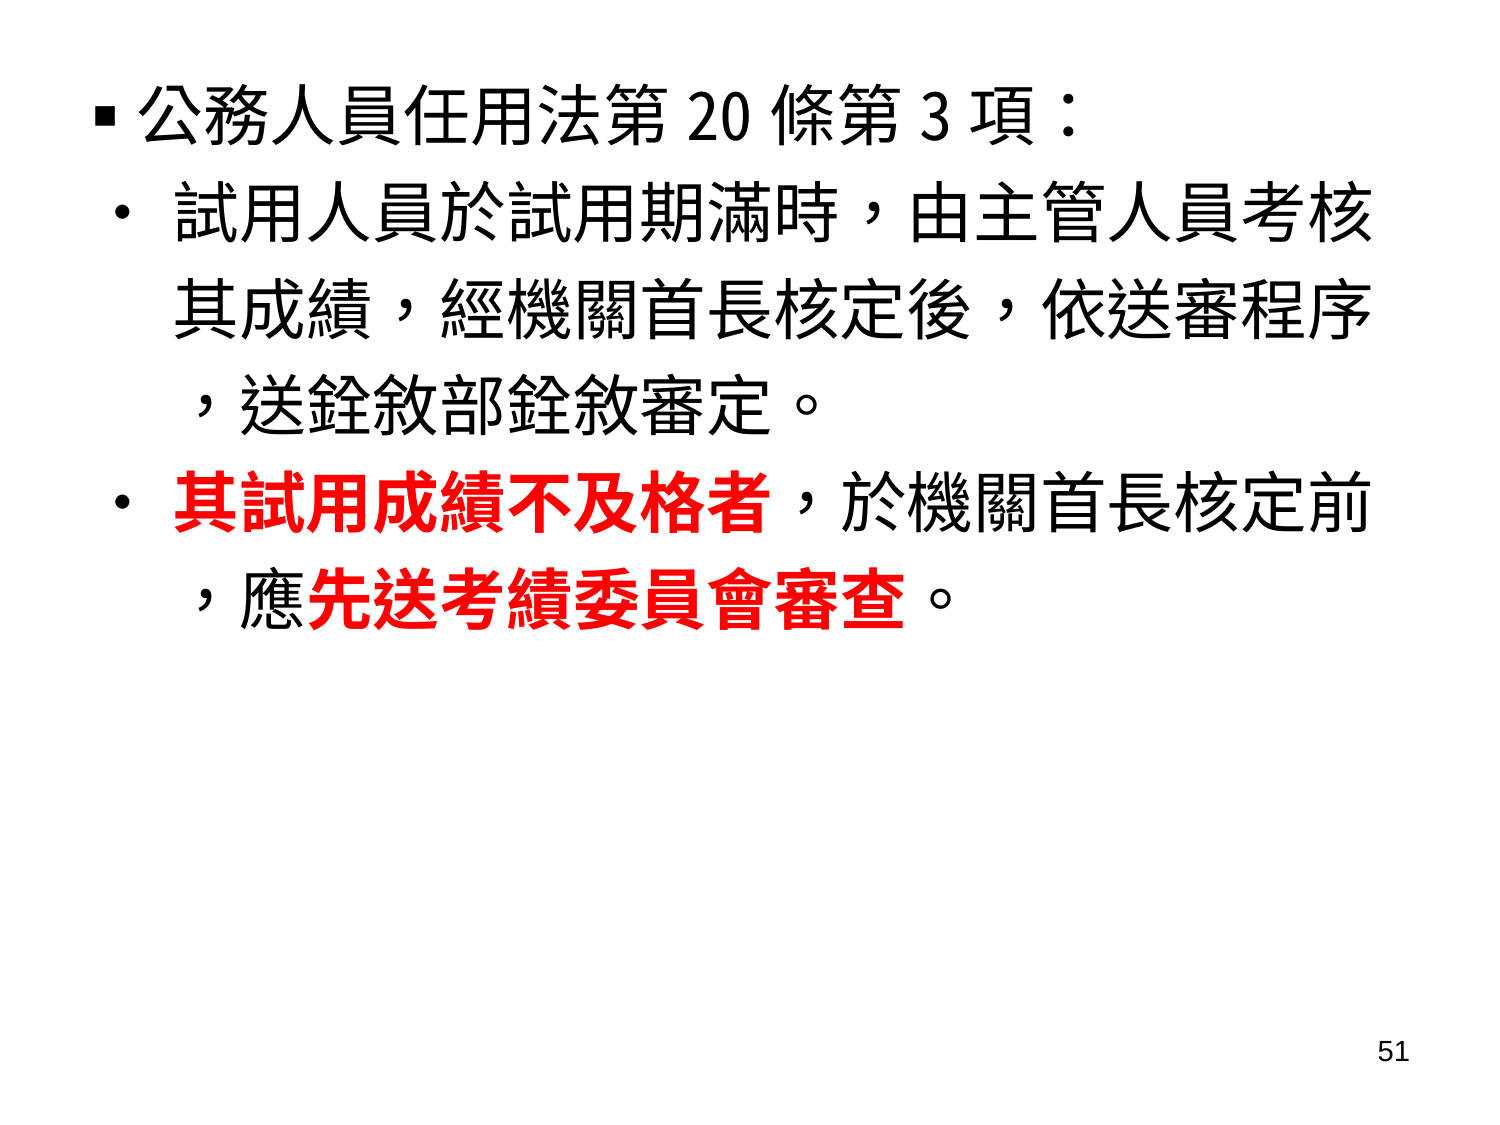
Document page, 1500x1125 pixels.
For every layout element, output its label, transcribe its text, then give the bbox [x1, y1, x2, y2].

list 公務人員任用法第20條第3項： •試用人員於試用期滿時，由主管人員考核 其成績，經機關首長核定後，依送審程序 ，送銓敘部銓敘審定。 •其試用成績不及格者，於機關首長核定前 ，應先送考績委員會審查。 [75, 66, 1426, 1005]
